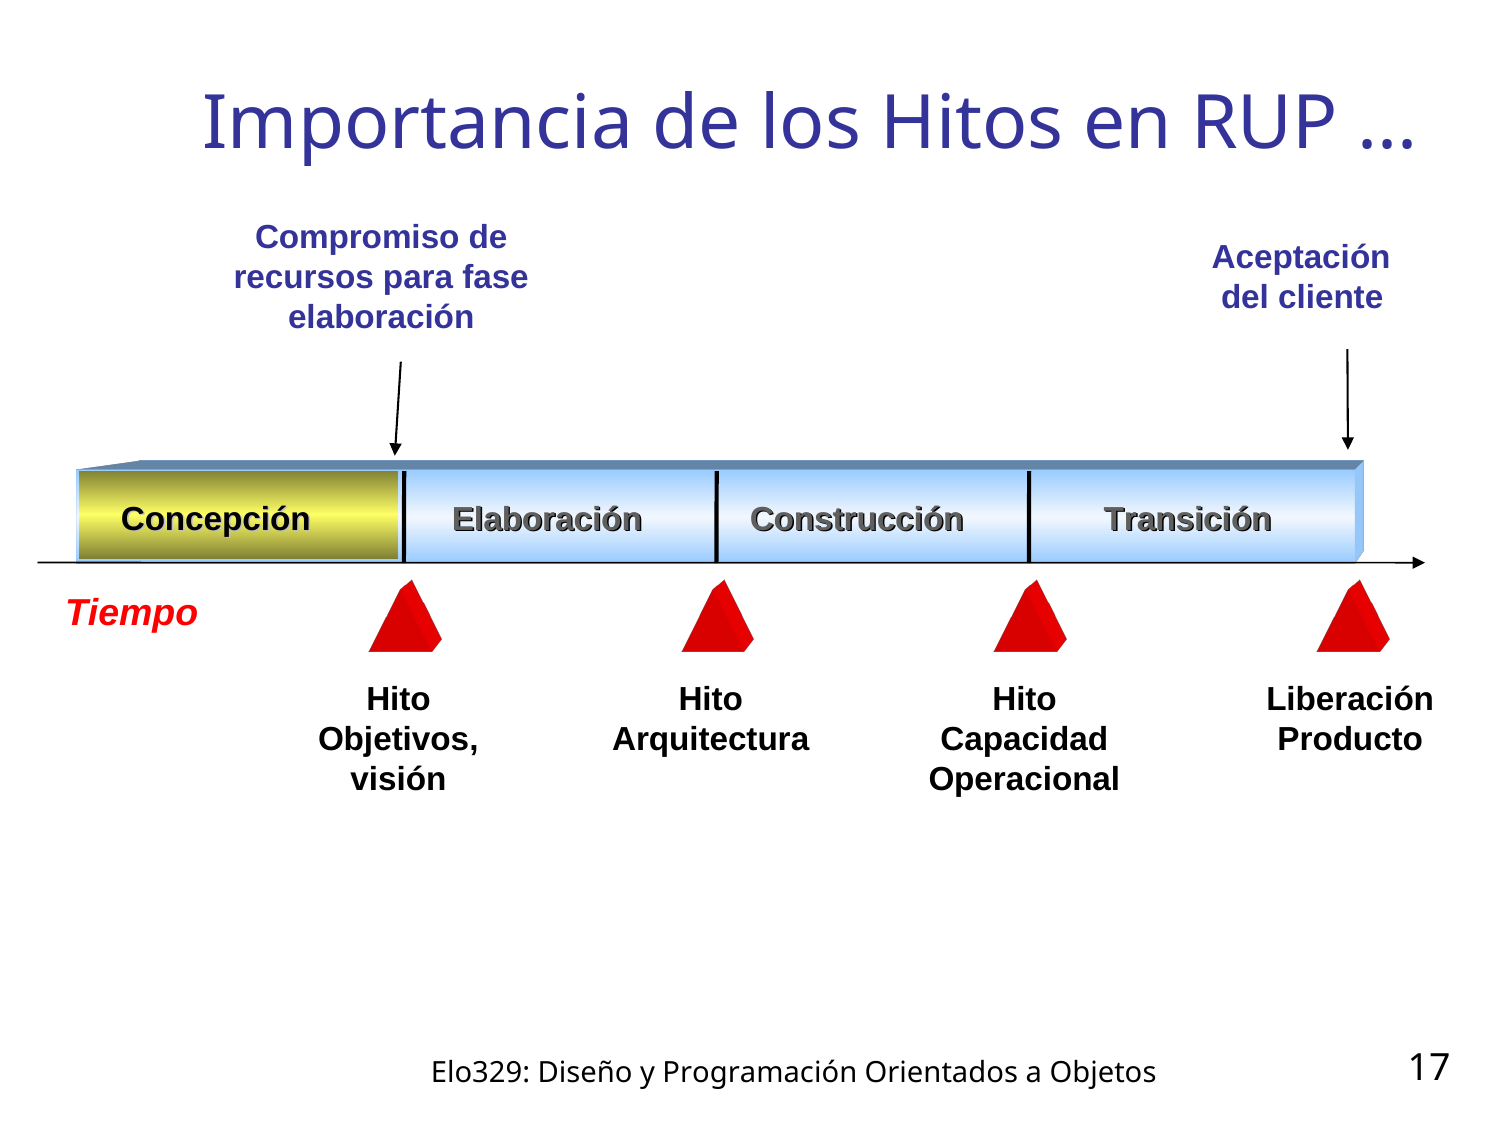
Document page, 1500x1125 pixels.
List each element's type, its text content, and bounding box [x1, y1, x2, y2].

text_box [76, 460, 1363, 561]
text_box [370, 581, 441, 651]
text_box Hito Capacidad Operacional [891, 670, 1158, 805]
text_box Transición [1088, 489, 1287, 545]
text_box Concepción [105, 489, 326, 545]
text_box Liberación Producto [1251, 670, 1450, 765]
text_box Tiempo [50, 580, 214, 641]
text_box Hito Objetivos, visión [303, 670, 494, 805]
text_box [995, 581, 1066, 651]
text_box Elaboración [437, 489, 658, 545]
text_box Compromiso de recursos para fase elaboración [186, 207, 577, 343]
title Importancia de los Hitos en RUP ... [187, 24, 1466, 214]
text_box Hito Arquitectura [597, 670, 825, 765]
text_box Construcción [734, 489, 979, 545]
text_box [683, 581, 753, 651]
text_box Aceptación del cliente [1196, 228, 1406, 323]
text_box [1318, 581, 1389, 651]
